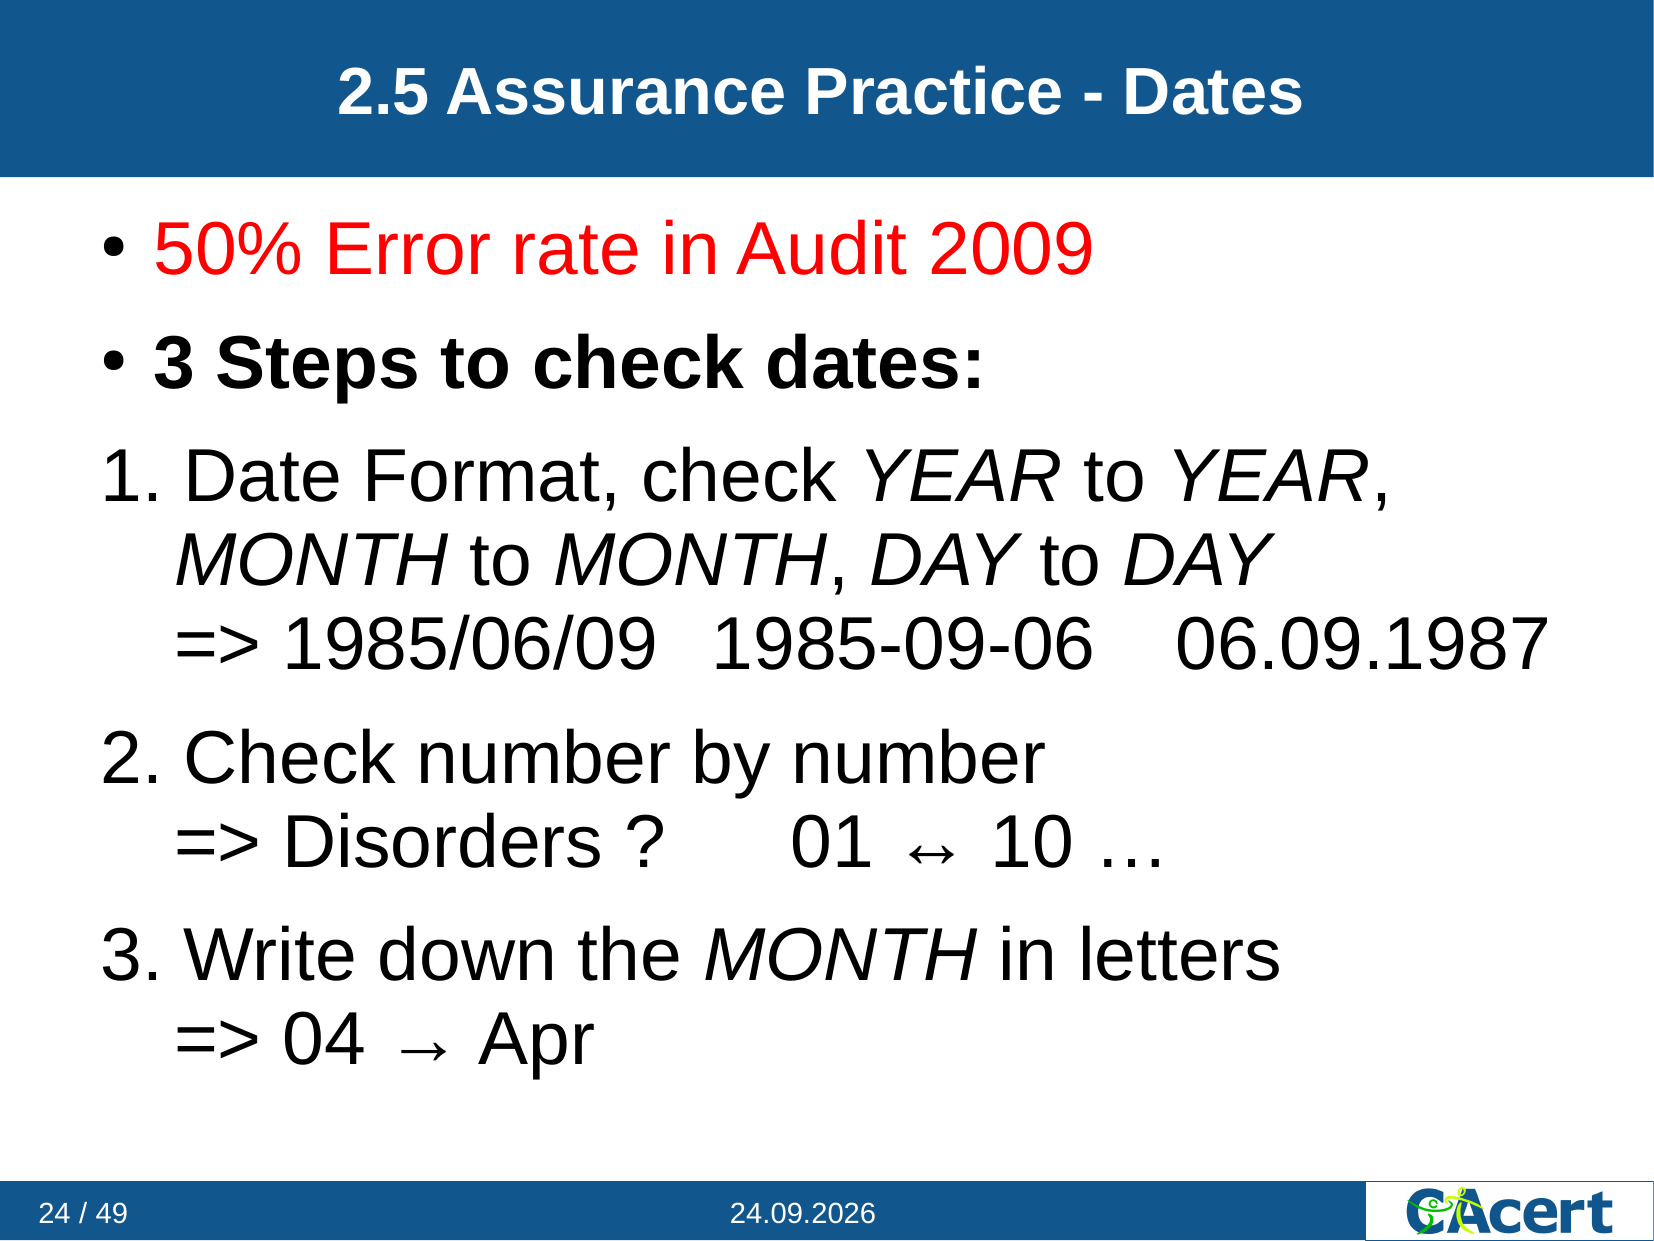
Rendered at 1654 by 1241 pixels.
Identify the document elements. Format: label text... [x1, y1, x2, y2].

list 50% Error rate in Audit 2009 3 Steps to check dates: Date Format, check YEAR to YEAR, MONTH to MONTH, DAY to DAY => 1985/06/09 1985-09-06 06.09.1987 Check number by number => Disorders ? 01 ↔ 10 … Write down the MONTH in letters => 04 → Apr [82, 206, 1571, 1081]
title 2.5 Assurance Practice - Dates [76, 17, 1565, 166]
picture [1406, 1186, 1613, 1235]
